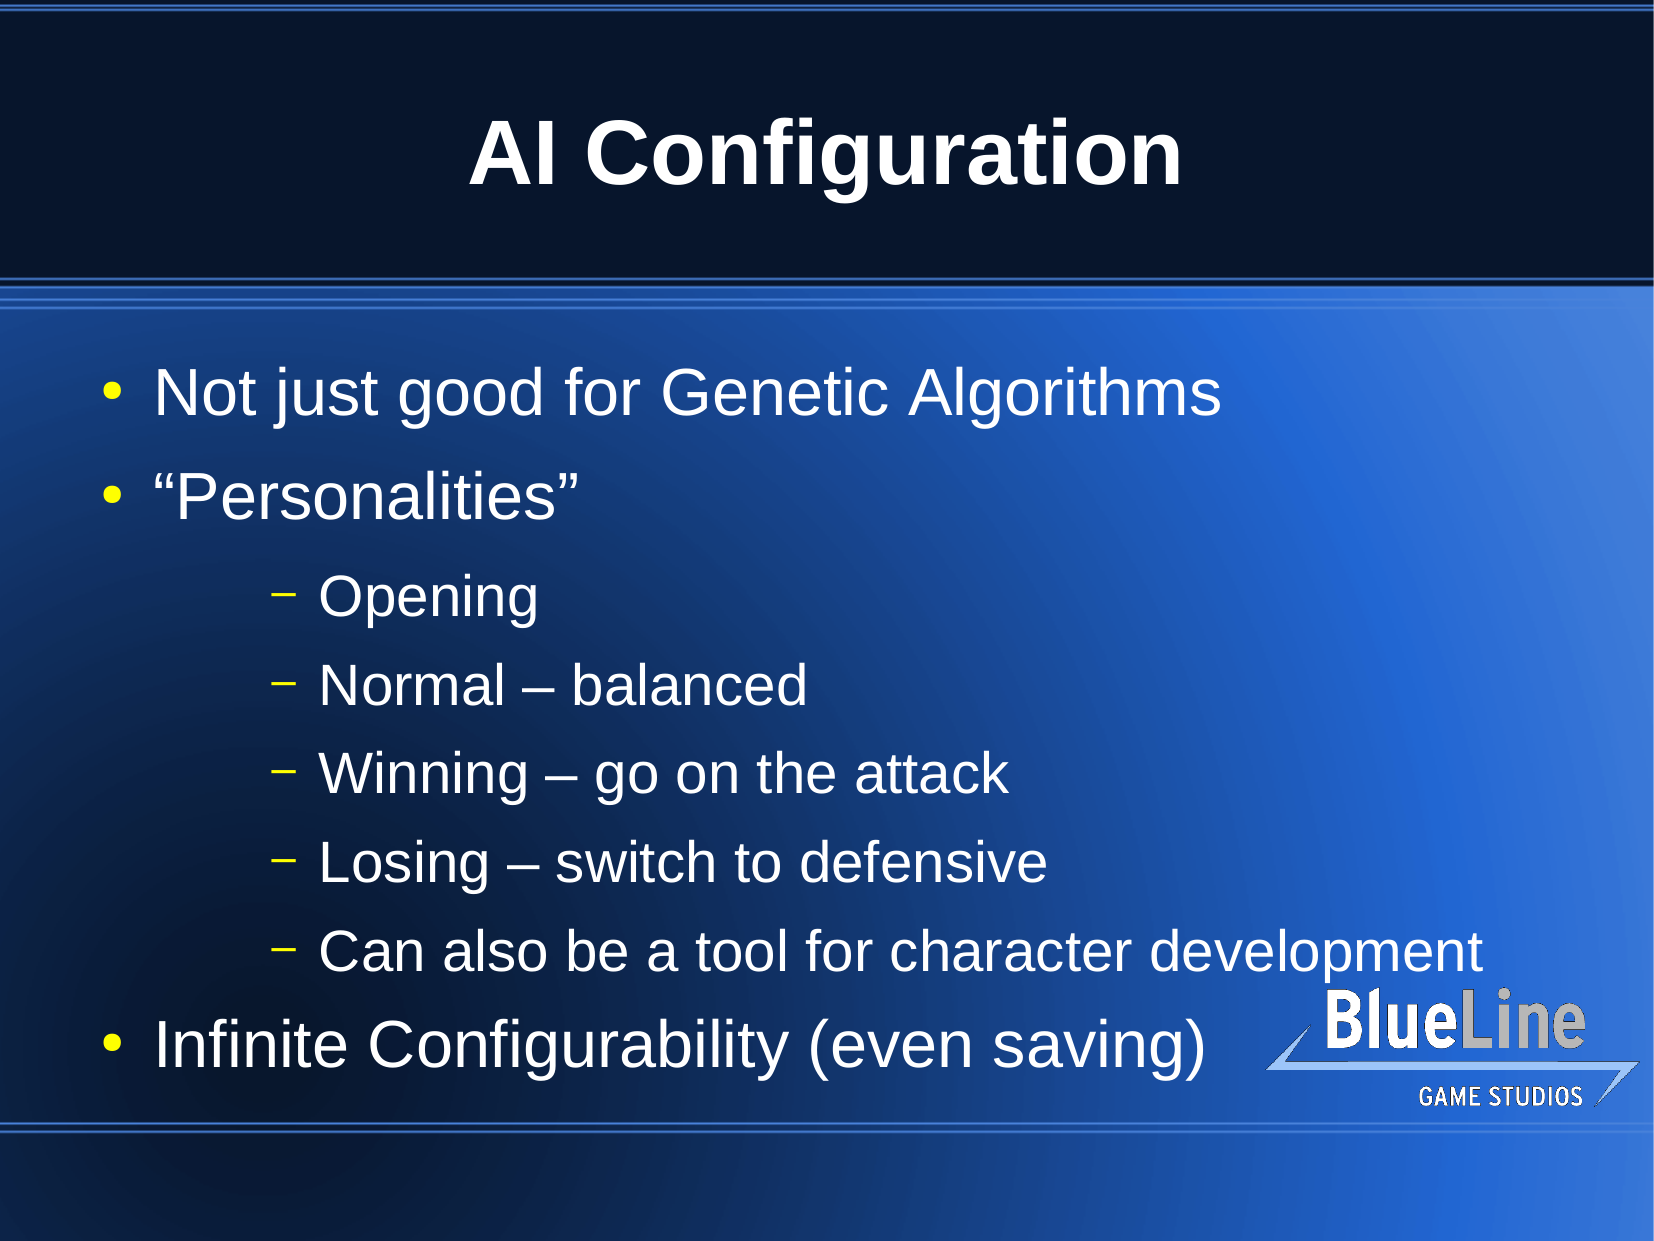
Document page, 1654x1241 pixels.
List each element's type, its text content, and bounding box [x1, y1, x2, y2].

picture [0, 0, 1654, 1241]
list Not just good for Genetic Algorithms “Personalities” Opening Normal – balanced Winning – go on the attack Losing – switch to defensive Can also be a tool for character development Infinite Configurability (even saving) [82, 355, 1571, 1081]
title AI Configuration [82, 49, 1571, 257]
